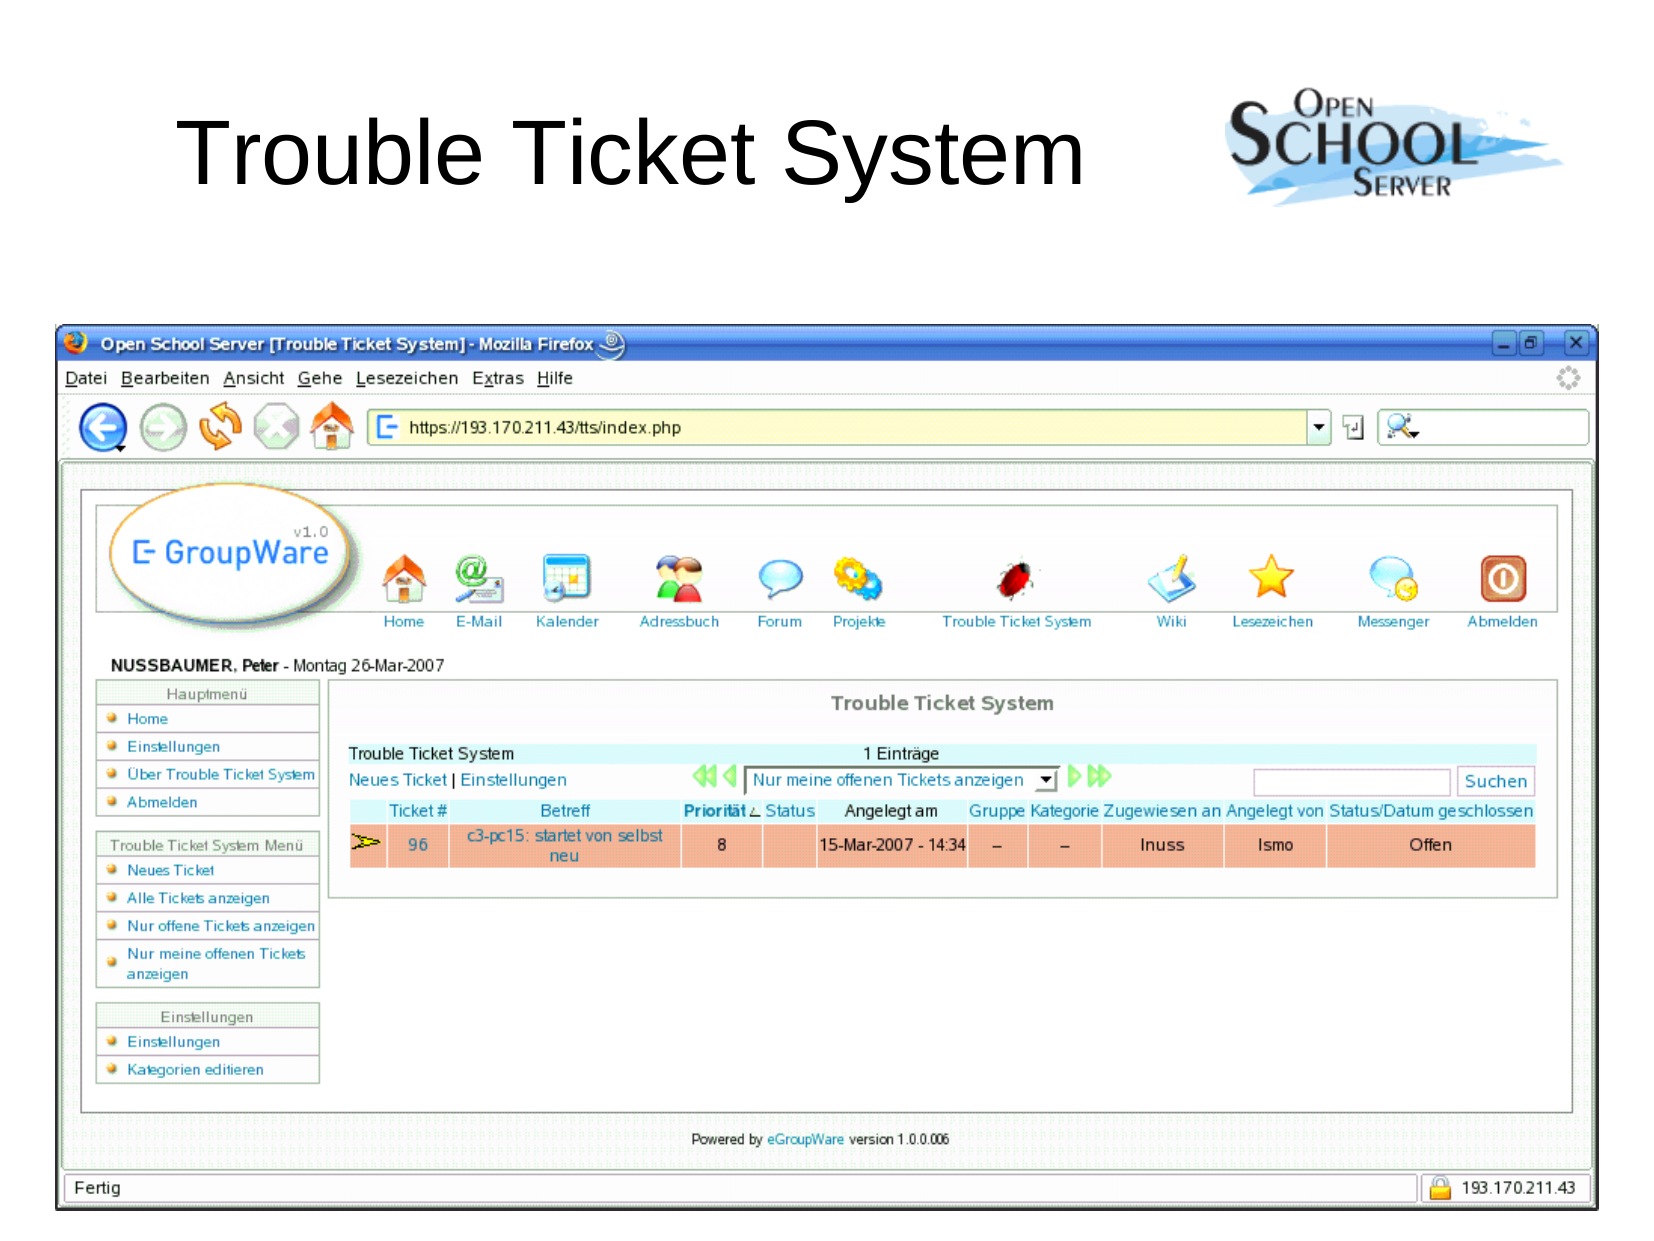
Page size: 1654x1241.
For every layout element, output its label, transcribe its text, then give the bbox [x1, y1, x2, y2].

picture [1225, 82, 1565, 207]
title Trouble Ticket System [82, 49, 1182, 257]
picture [55, 324, 1599, 1211]
